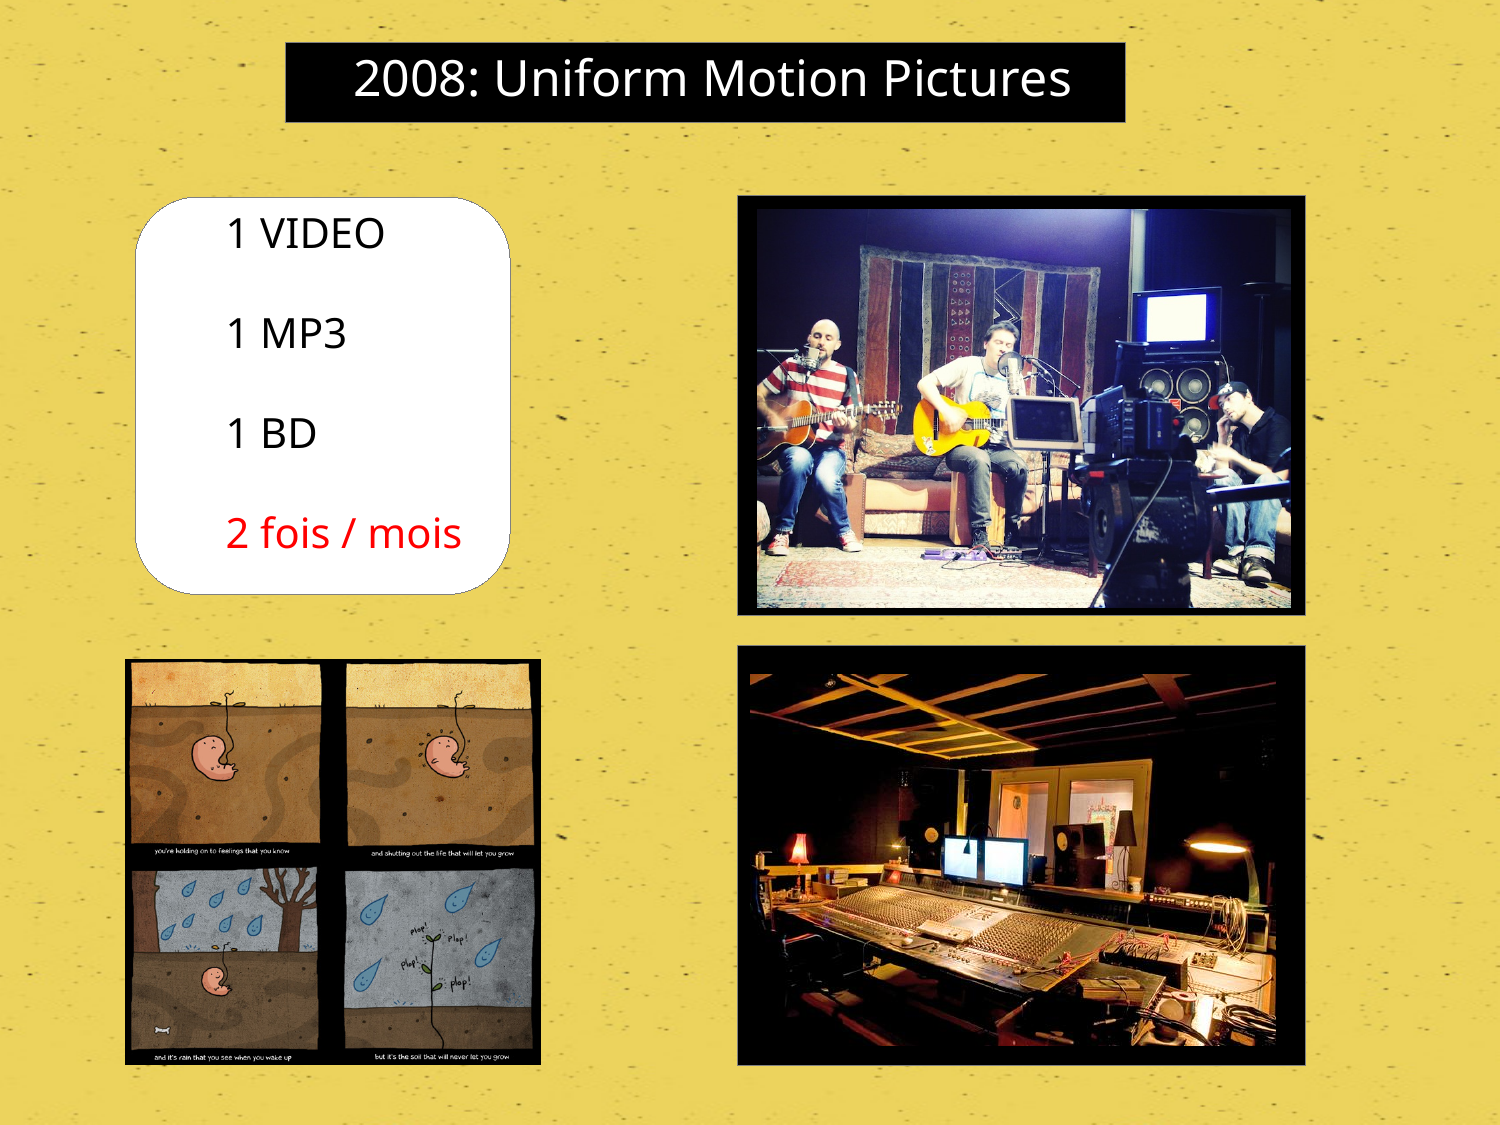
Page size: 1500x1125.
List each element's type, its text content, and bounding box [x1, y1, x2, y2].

text_box [135, 197, 511, 595]
picture [0, 0, 1500, 1125]
text_box 2008: Uniform Motion Pictures [338, 39, 1088, 115]
text_box [737, 645, 1306, 1066]
text_box 1 VIDEO 1 MP3 1 BD 2 fois / mois [210, 199, 478, 565]
text_box [285, 42, 1126, 123]
text_box [737, 195, 1306, 616]
